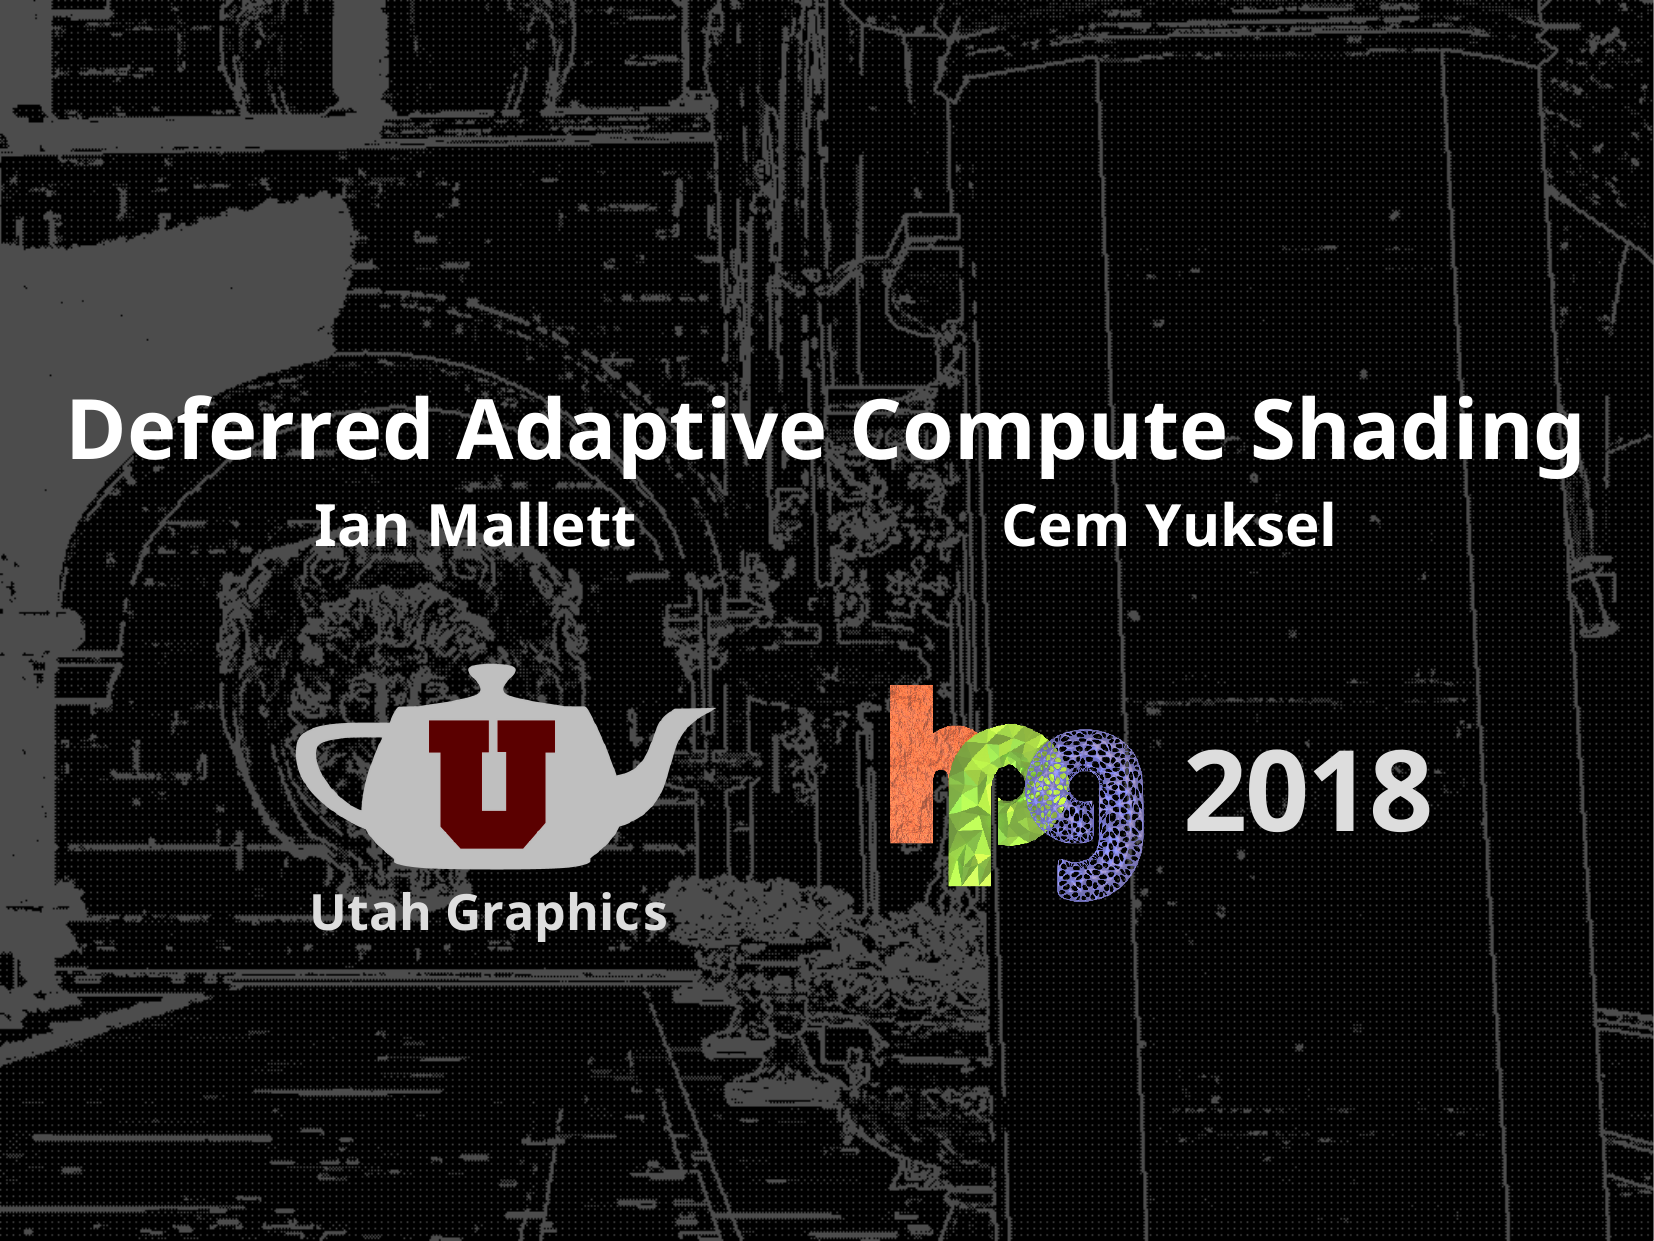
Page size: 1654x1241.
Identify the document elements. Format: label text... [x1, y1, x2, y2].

picture [0, 610, 1654, 1241]
picture [0, 0, 1654, 324]
text_box 2018 [1169, 703, 1494, 872]
subtitle Deferred Adaptive Compute Shading Ian Mallett Cem Yuksel [0, 324, 1654, 610]
text_box Utah Graphics [295, 869, 709, 945]
